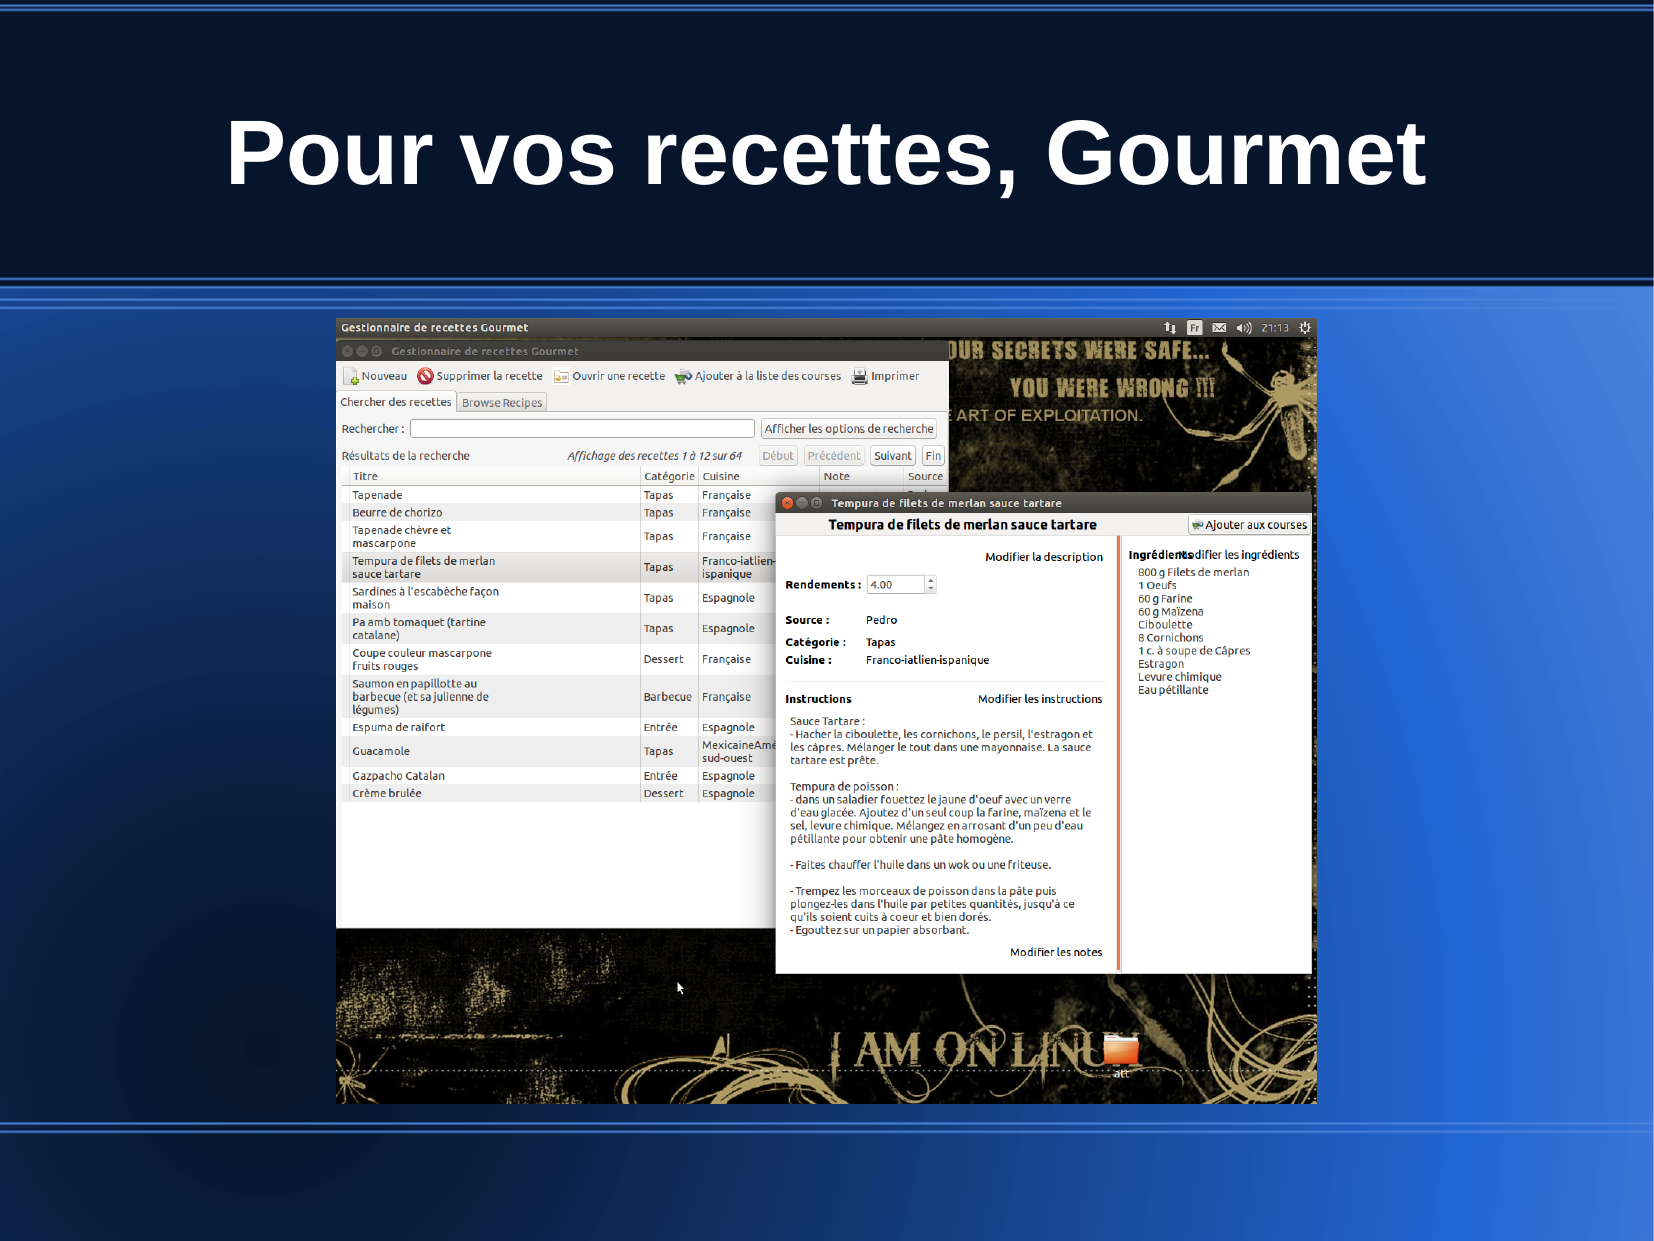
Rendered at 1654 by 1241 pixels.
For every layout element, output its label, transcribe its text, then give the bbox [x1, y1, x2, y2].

title Pour vos recettes, Gourmet [82, 49, 1571, 257]
picture [0, 0, 1654, 1241]
